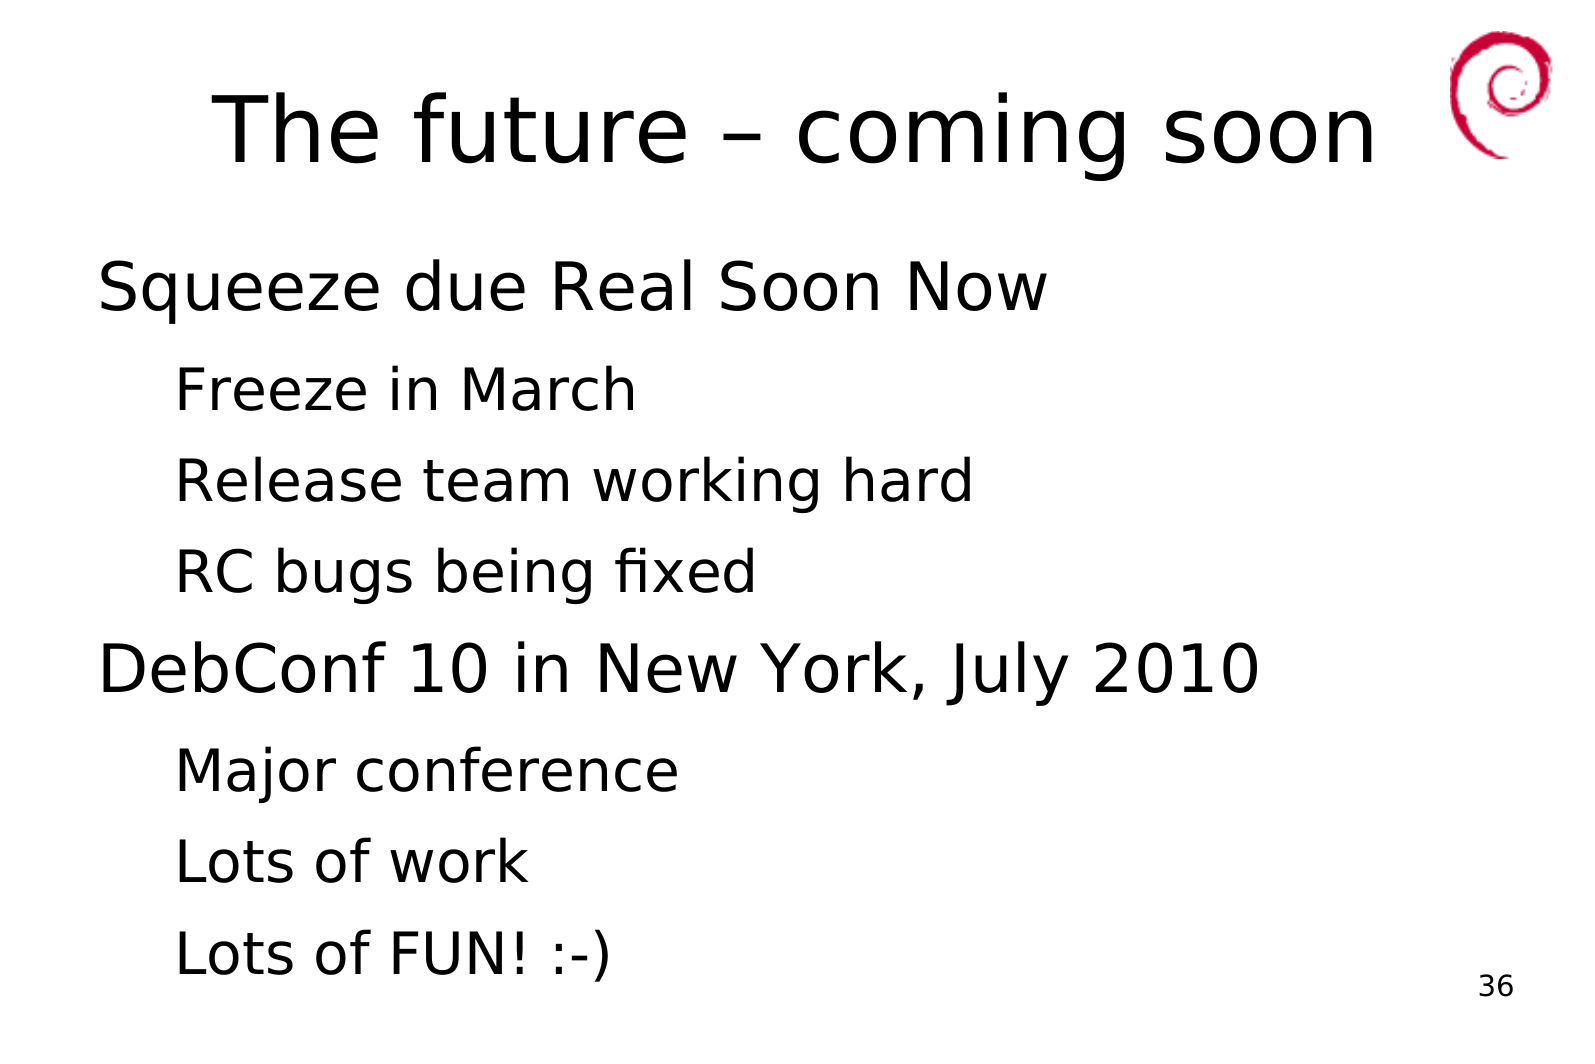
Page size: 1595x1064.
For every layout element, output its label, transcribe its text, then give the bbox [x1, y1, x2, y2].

title The future – coming soon [79, 42, 1515, 221]
picture [1450, 31, 1555, 159]
list Squeeze due Real Soon Now Freeze in March Release team working hard RC bugs being fixed DebConf 10 in New York, July 2010 Major conference Lots of work Lots of FUN! :-) [79, 248, 1515, 989]
